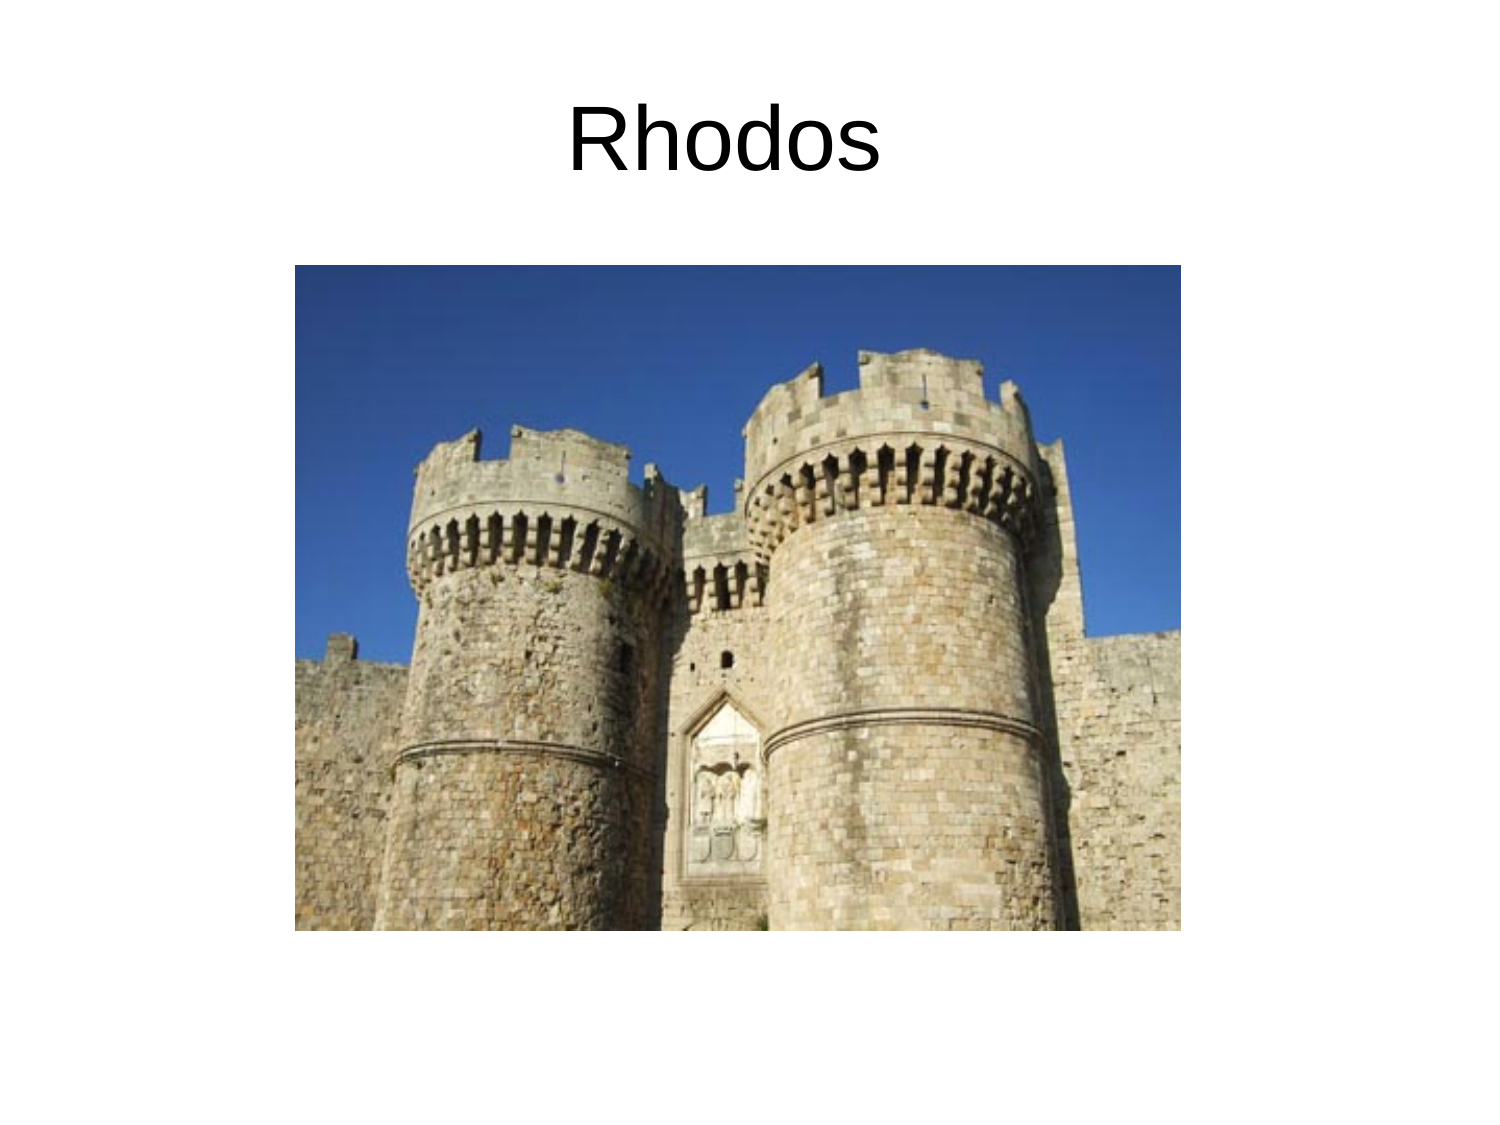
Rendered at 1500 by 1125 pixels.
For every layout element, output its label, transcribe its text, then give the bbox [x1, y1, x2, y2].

picture [295, 265, 1181, 931]
title Rhodos [75, 20, 1425, 257]
picture [738, 118, 750, 128]
